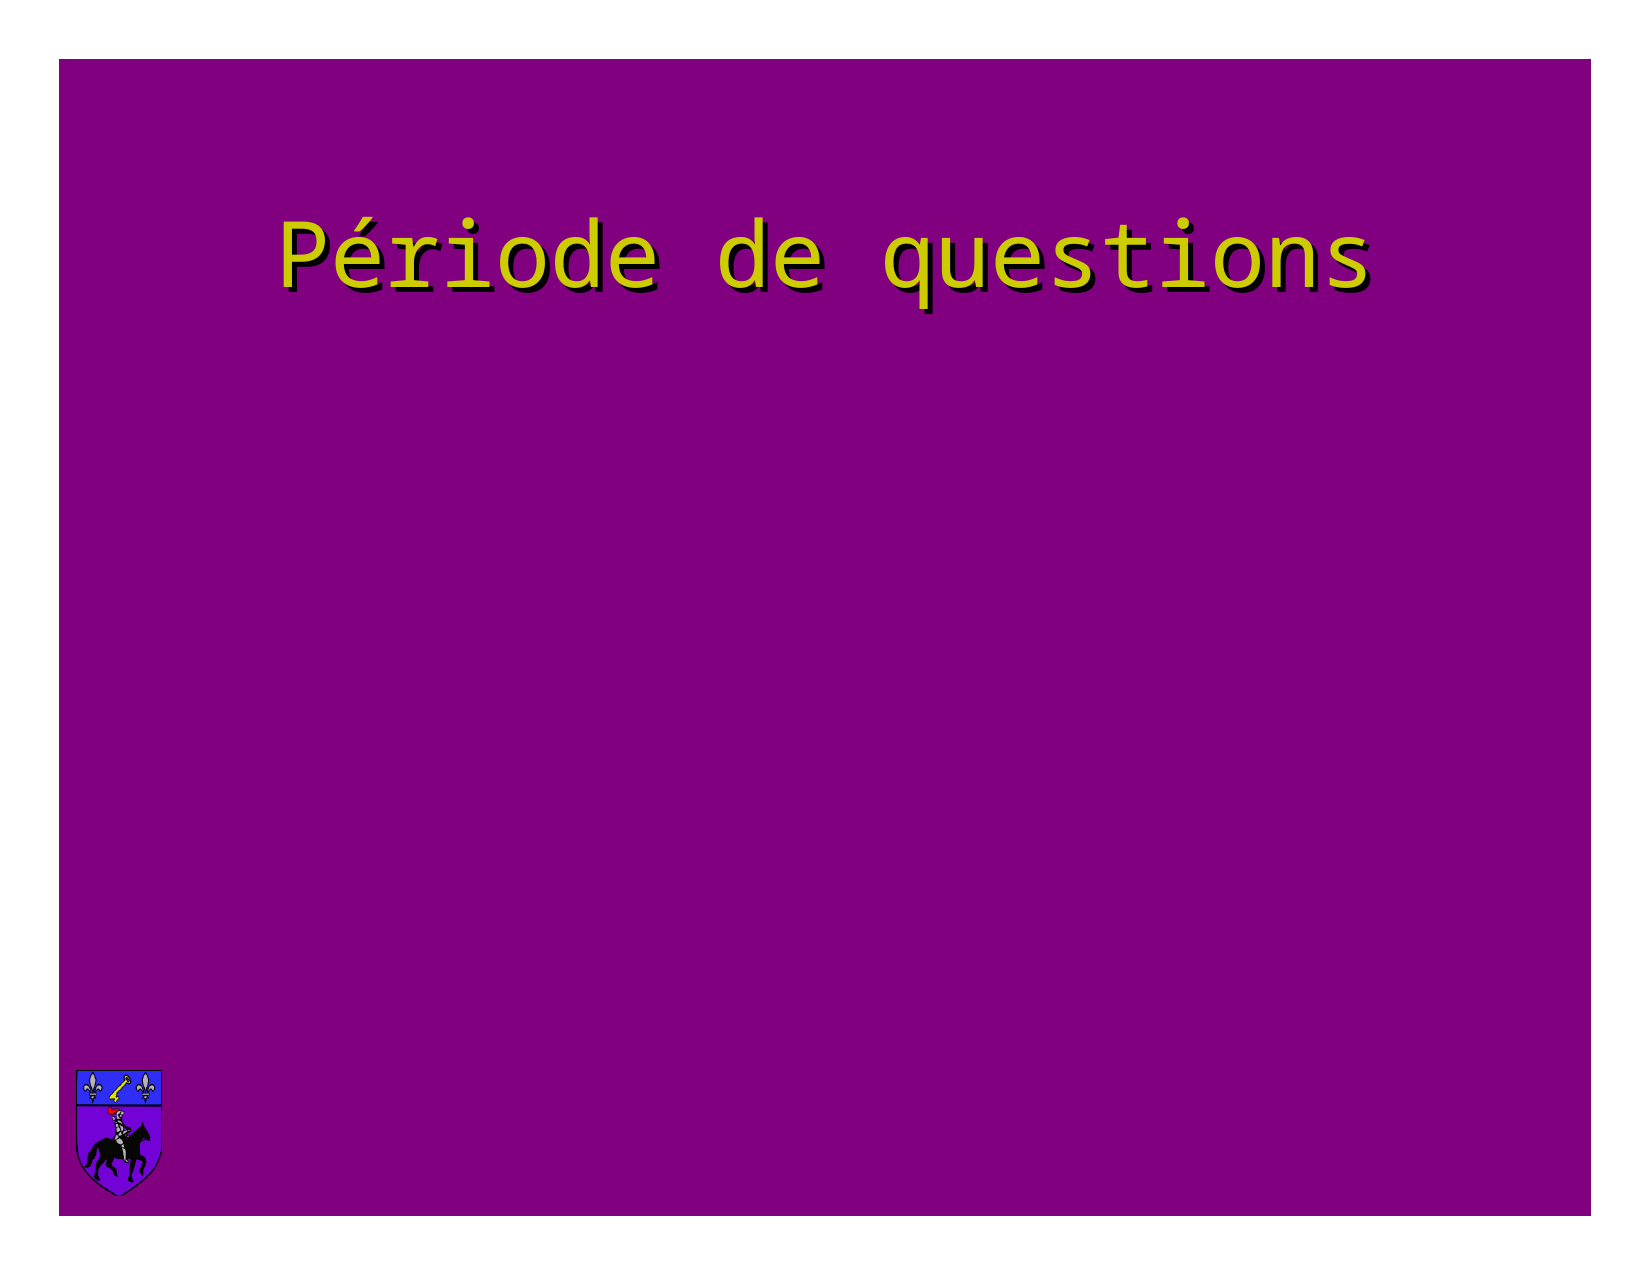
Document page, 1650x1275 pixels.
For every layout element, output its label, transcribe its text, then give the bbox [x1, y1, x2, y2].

picture [76, 1070, 162, 1196]
title Période de questions [171, 155, 1480, 349]
